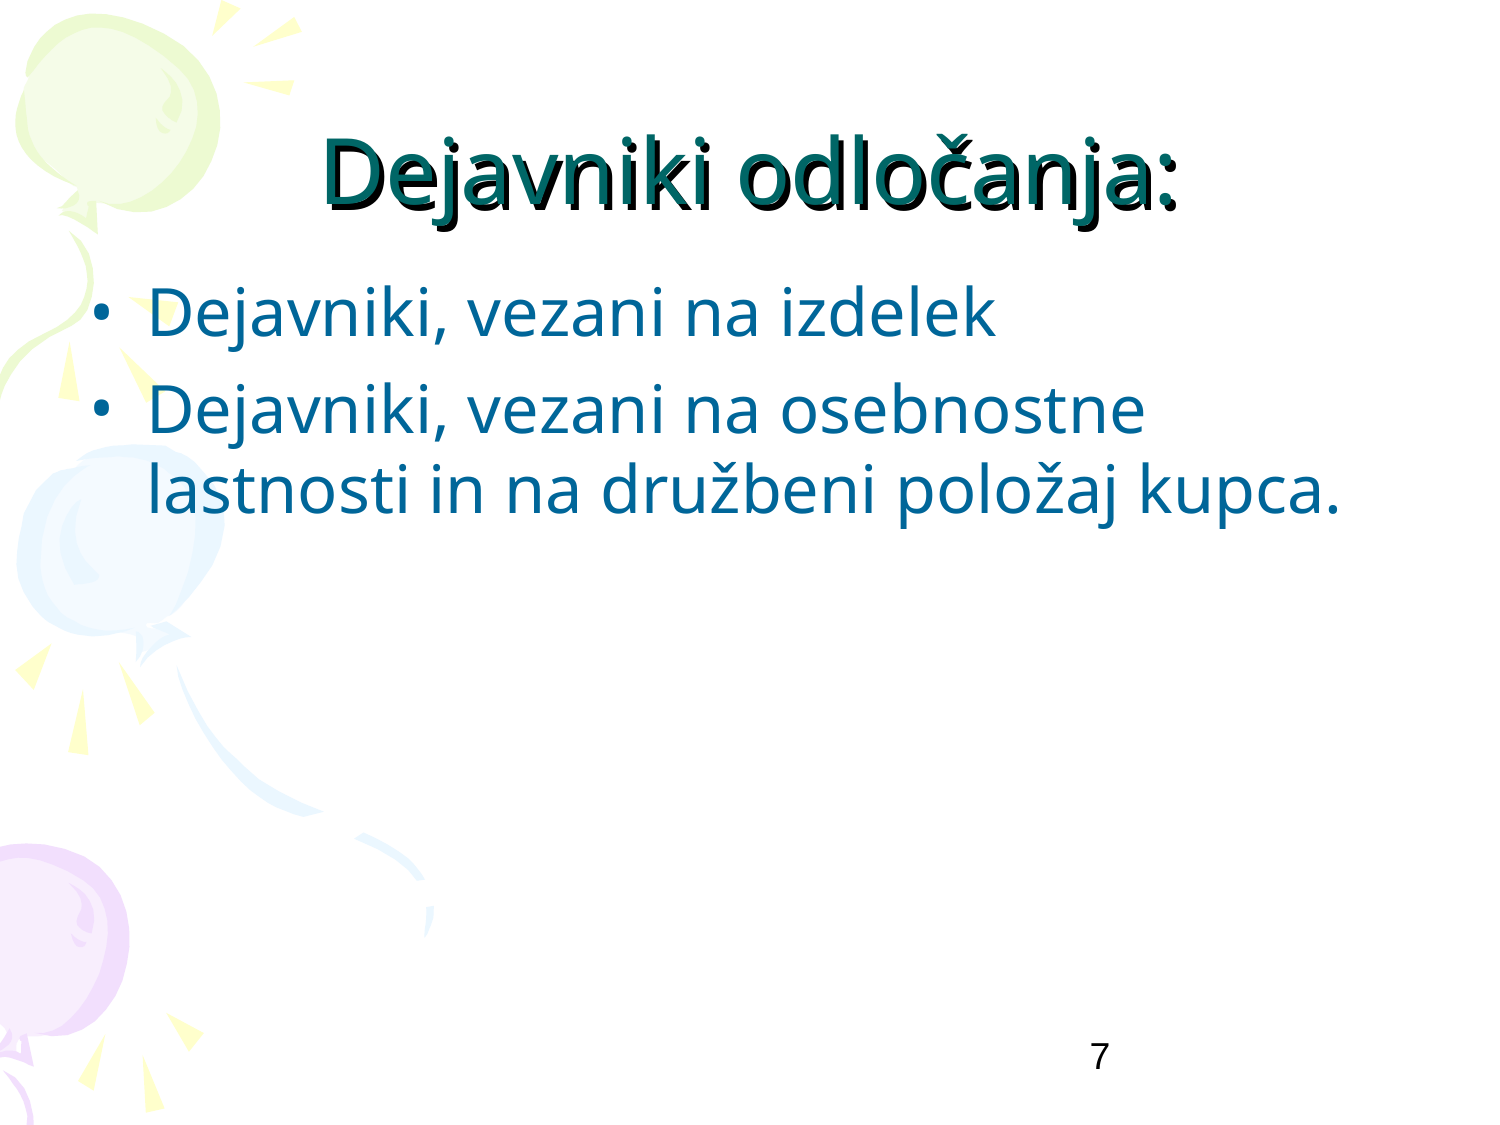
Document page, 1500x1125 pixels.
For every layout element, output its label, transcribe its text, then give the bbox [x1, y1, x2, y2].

title Dejavniki odločanja: [72, 16, 1426, 233]
list Dejavniki, vezani na izdelek Dejavniki, vezani na osebnostne lastnosti in na družbeni položaj kupca. [75, 262, 1426, 994]
